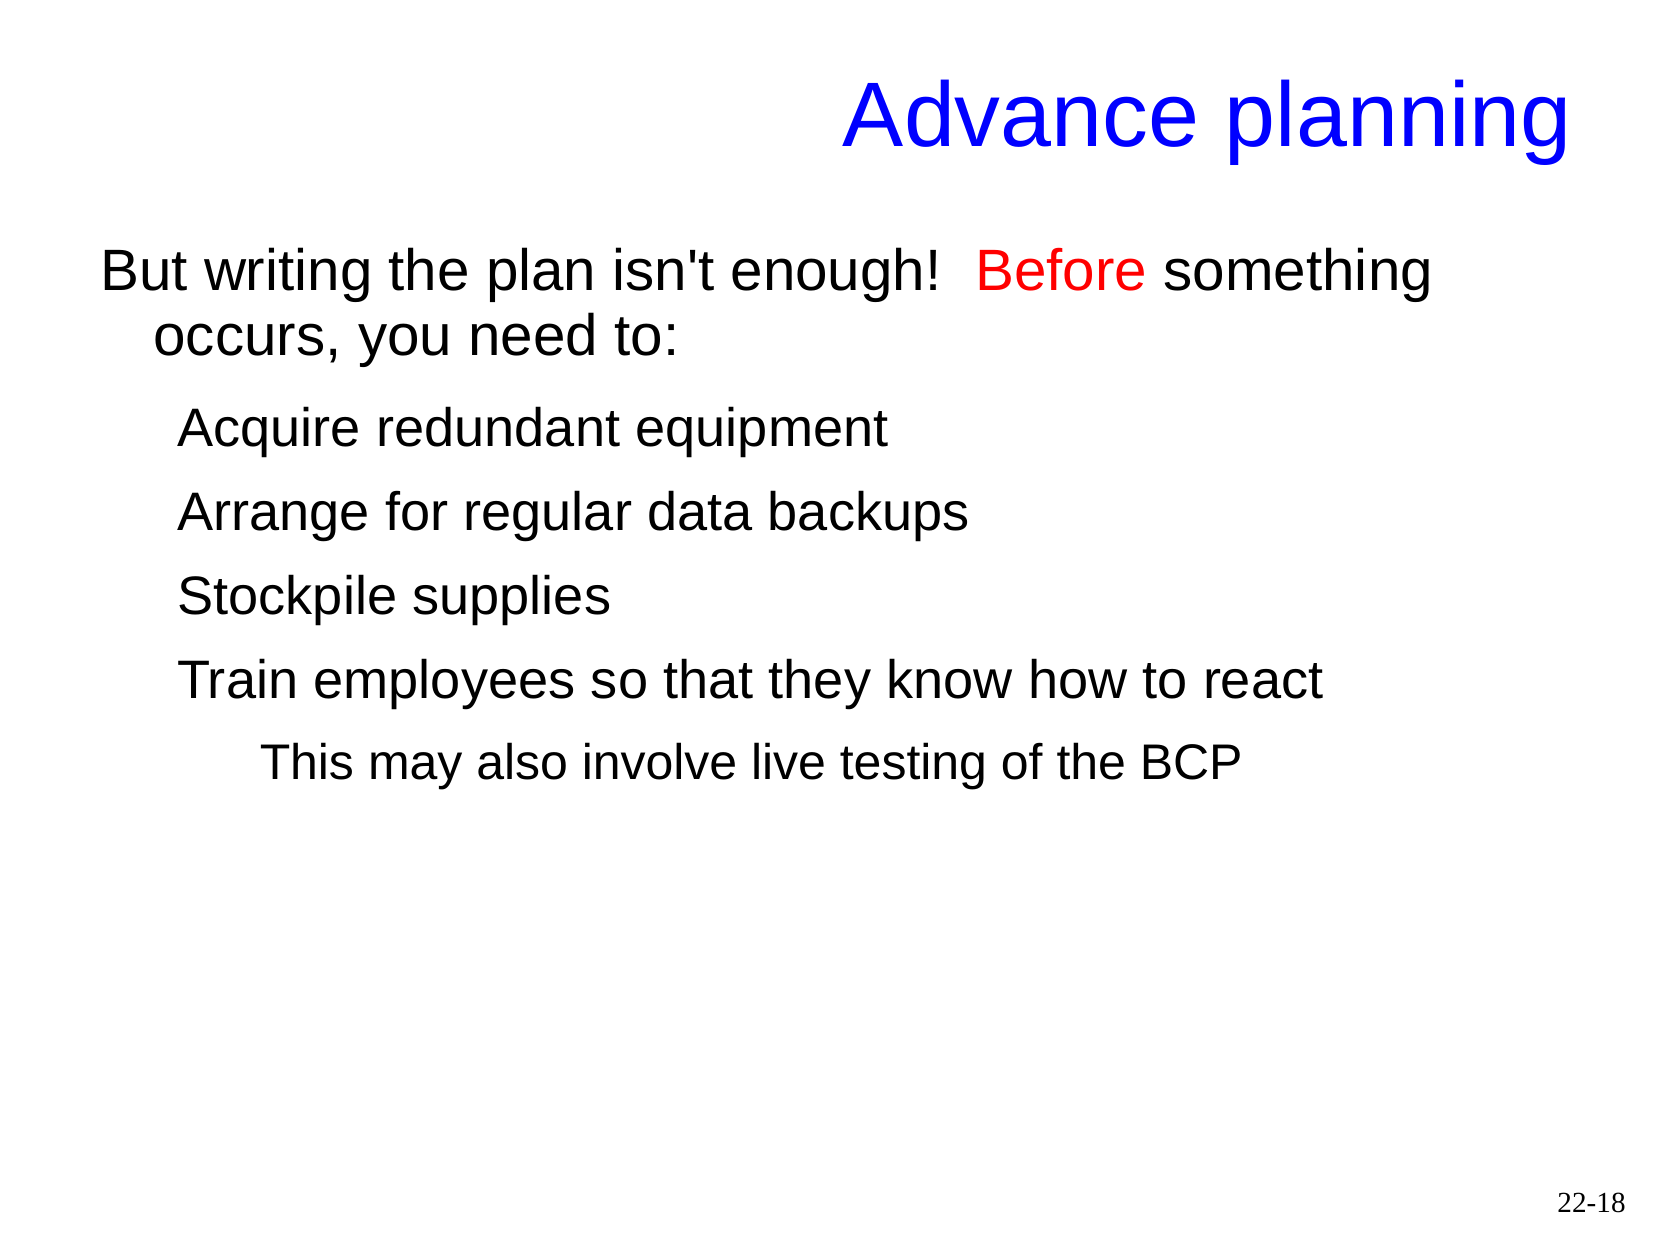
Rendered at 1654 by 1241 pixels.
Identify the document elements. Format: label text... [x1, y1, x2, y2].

title Advance planning [84, 18, 1573, 211]
list But writing the plan isn't enough! Before something occurs, you need to: Acquire redundant equipment Arrange for regular data backups Stockpile supplies Train employees so that they know how to react This may also involve live testing of the BCP [82, 237, 1571, 1156]
